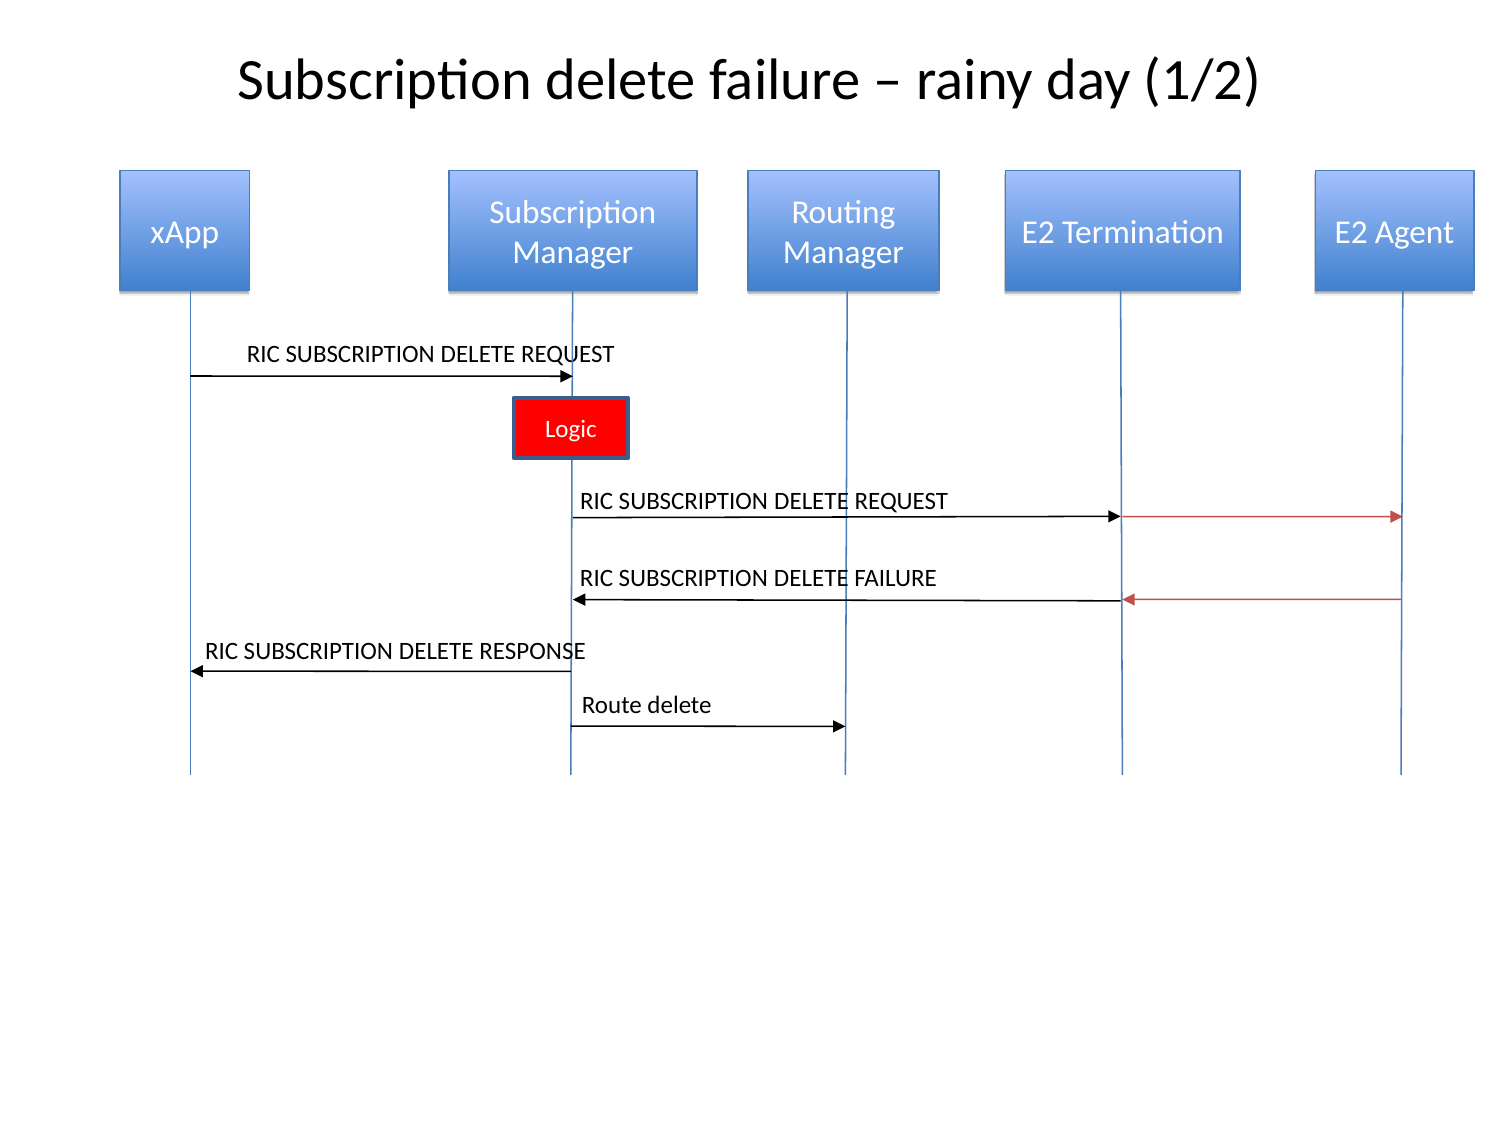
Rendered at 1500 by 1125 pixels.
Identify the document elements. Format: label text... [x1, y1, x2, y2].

text_box xApp [120, 170, 250, 291]
text_box E2 Agent [1315, 170, 1474, 291]
text_box Routing Manager [748, 170, 940, 291]
title Subscription delete failure – rainy day (1/2) [75, 32, 1425, 120]
text_box Subscription Manager [448, 170, 697, 291]
text_box RIC SUBSCRIPTION DELETE REQUEST [565, 476, 1063, 522]
text_box RIC SUBSCRIPTION DELETE REQUEST [574, 330, 631, 376]
text_box RIC SUBSCRIPTION DELETE FAILURE [565, 554, 1052, 600]
text_box Logic [513, 397, 628, 459]
text_box E2 Termination [1005, 170, 1241, 291]
text_box RIC SUBSCRIPTION DELETE RESPONSE [190, 627, 709, 673]
text_box Route delete [567, 681, 774, 727]
text_box RIC SUBSCRIPTION DELETE REQUEST [232, 330, 571, 375]
